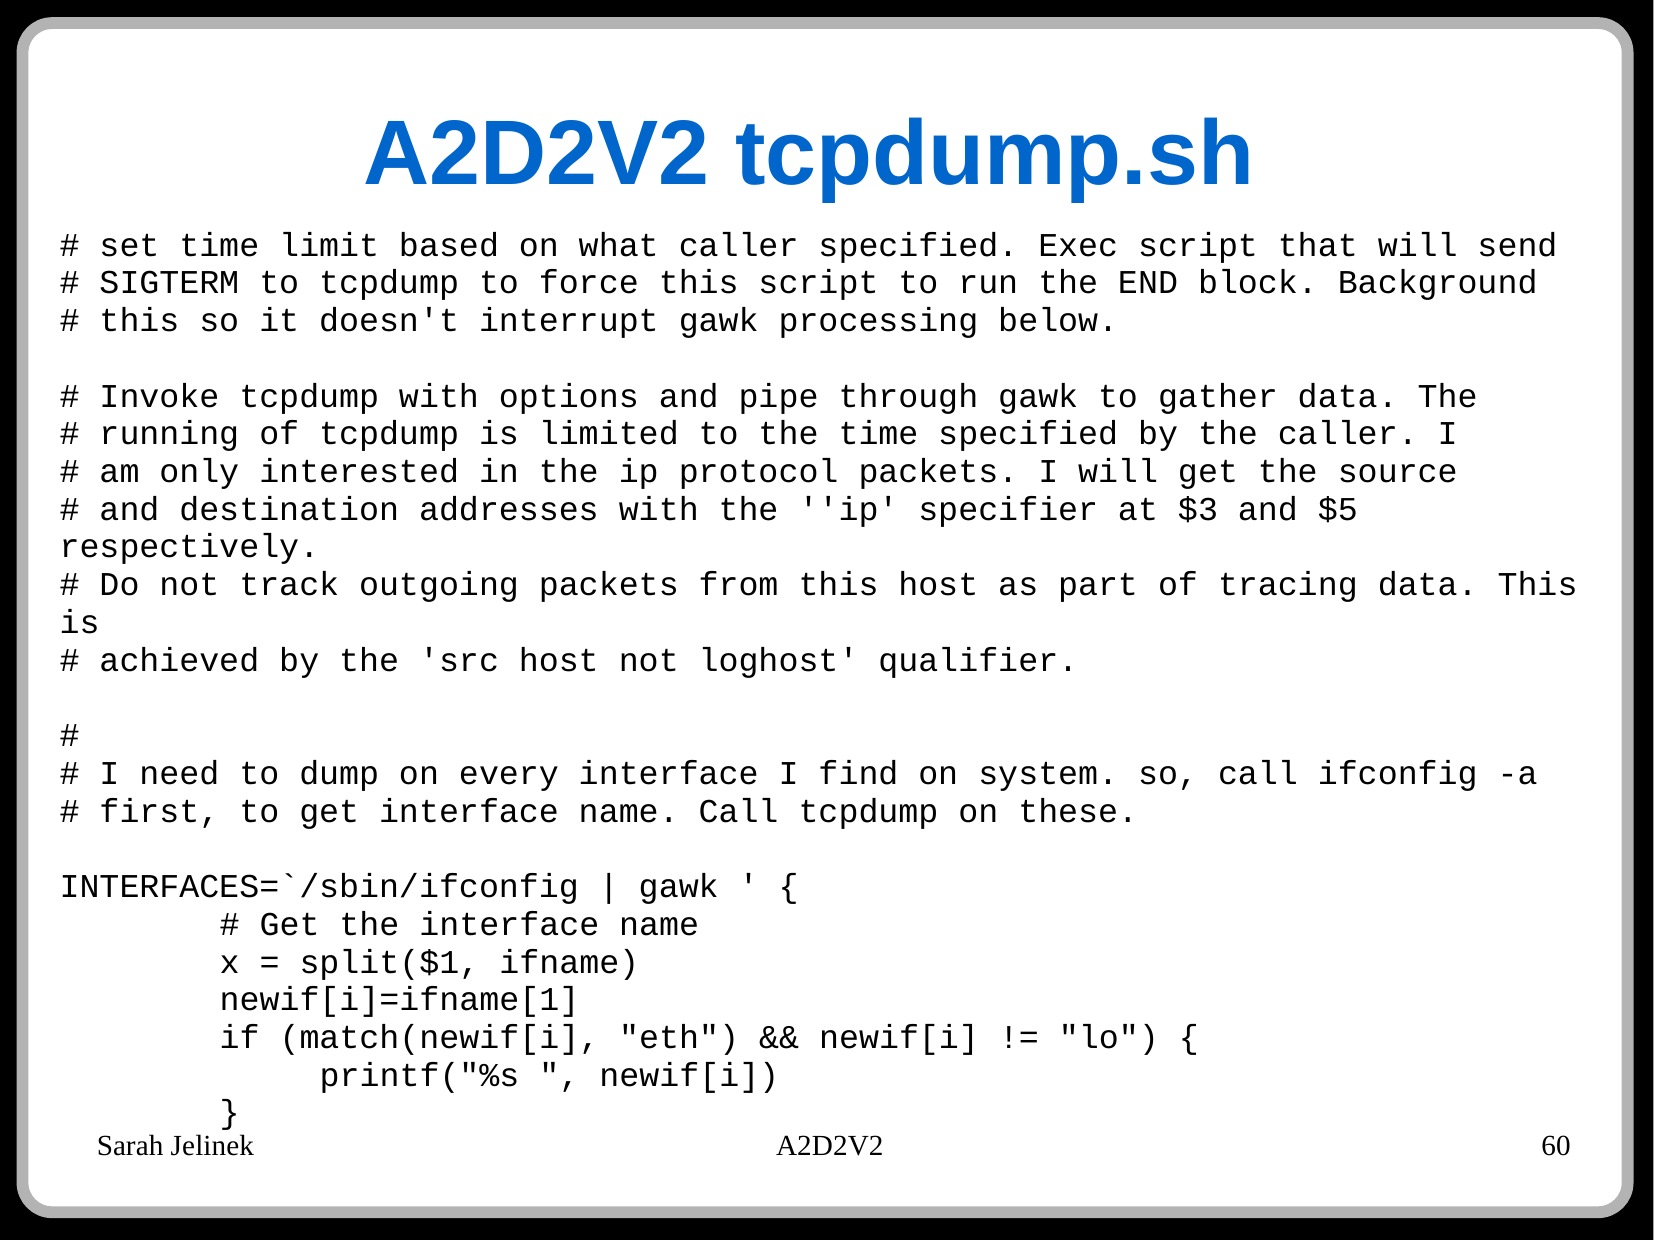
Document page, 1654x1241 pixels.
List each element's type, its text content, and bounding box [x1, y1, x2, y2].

title A2D2V2 tcpdump.sh [67, 64, 1577, 228]
text_box # set time limit based on what caller specified. Exec script that will send # SIGTERM to tcpdump to force this script to run the END block. Background # this so it doesn't interrupt gawk processing below. # Invoke tcpdump with options and pipe through gawk to gather data. The # running of tcpdump is limited to the time specified by the caller. I # am only interested in the ip protocol packets. I will get the source # and destination addresses with the ''ip' specifier at $3 and $5 respectively. # Do not track outgoing packets from this host as part of tracing data. This is # achieved by the 'src host not loghost' qualifier. # # I need to dump on every interface I find on system. so, call ifconfig -a # first, to get interface name. Call tcpdump on these. INTERFACES=`/sbin/ifconfig | gawk ' { # Get the interface name x = split($1, ifname) newif[i]=ifname[1] if (match(newif[i], "eth") && newif[i] != "lo") { printf("%s ", newif[i]) } [59, 228, 1616, 1170]
